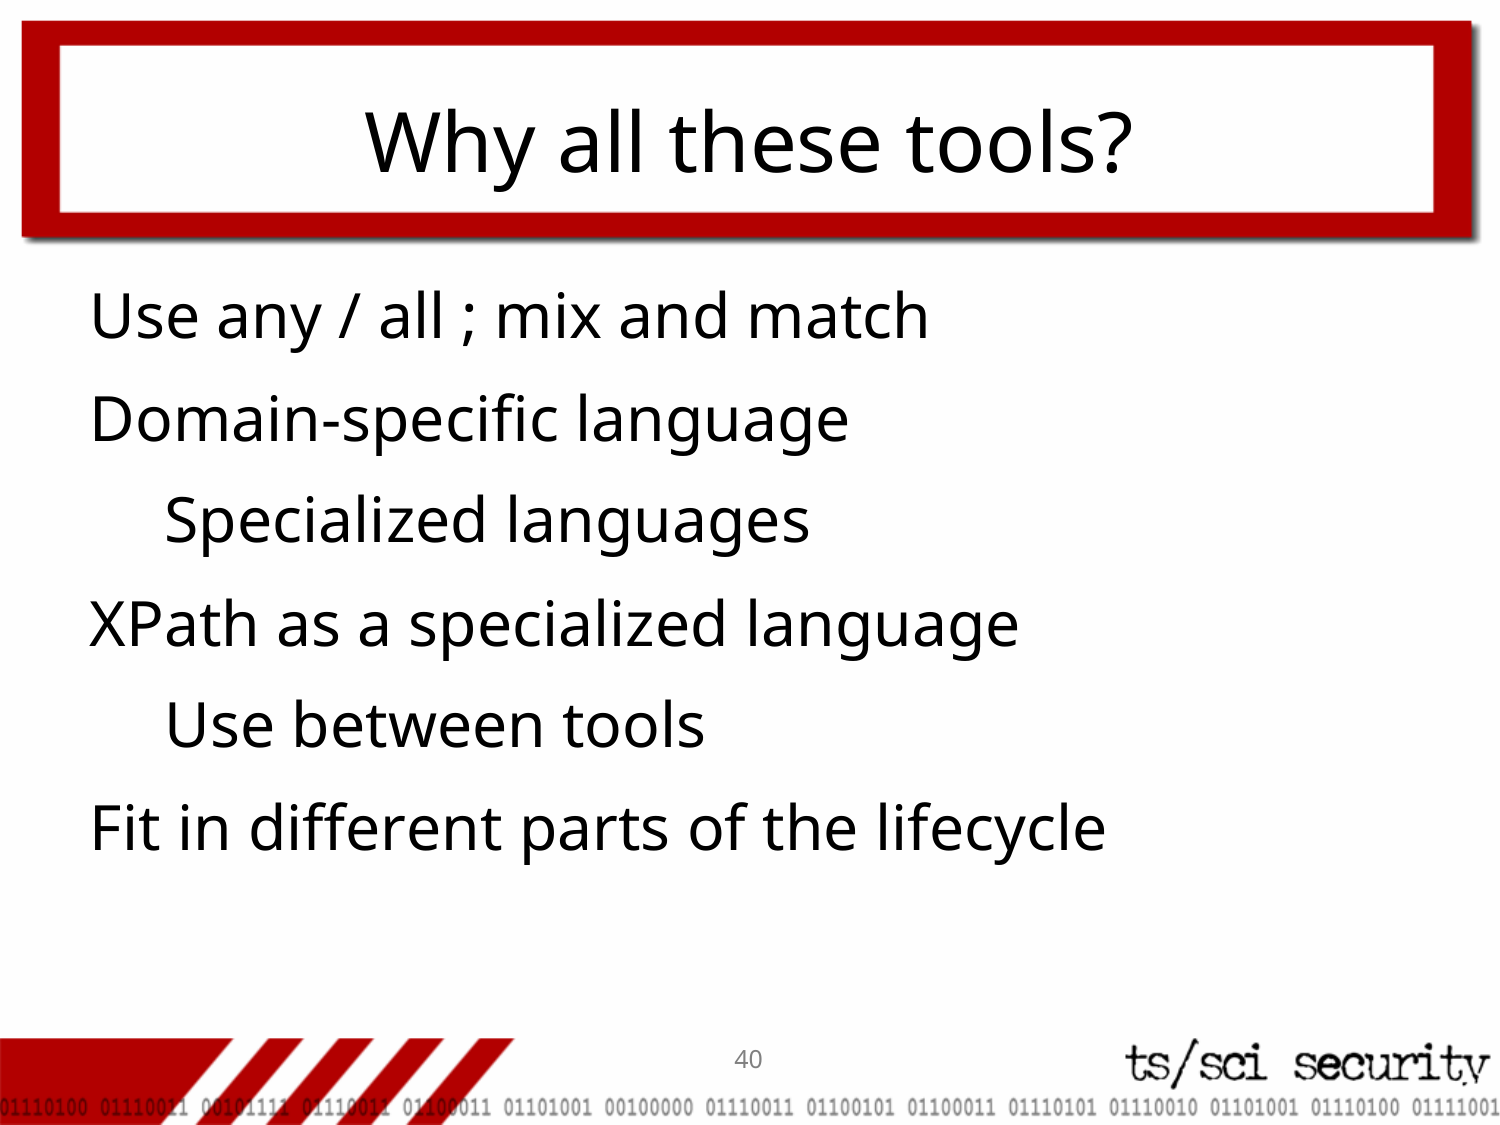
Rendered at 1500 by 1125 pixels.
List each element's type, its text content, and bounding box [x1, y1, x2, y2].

title Why all these tools? [75, 36, 1424, 241]
picture [0, 0, 1500, 1125]
text_box Use any / all ; mix and match Domain-specific language Specialized languages XPath as a specialized language Use between tools Fit in different parts of the lifecycle [75, 262, 1426, 1005]
